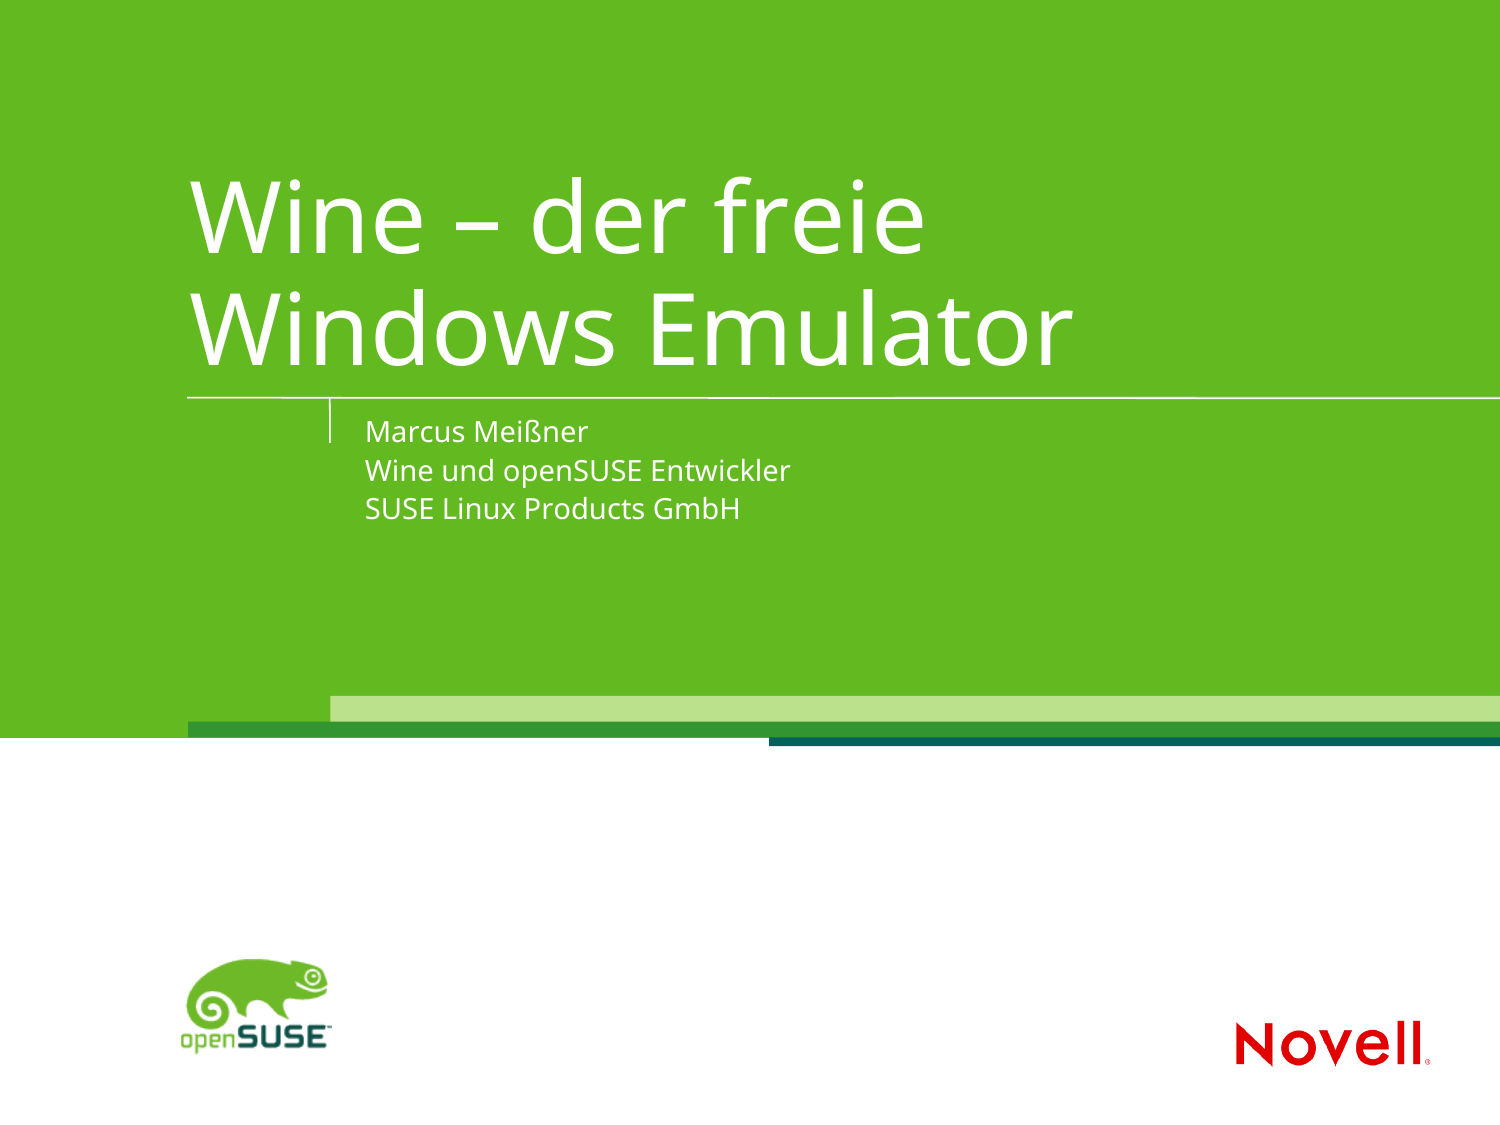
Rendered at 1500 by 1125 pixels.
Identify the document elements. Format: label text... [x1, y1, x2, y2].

subtitle Marcus Meißner Wine und openSUSE Entwickler SUSE Linux Products GmbH [350, 412, 1150, 522]
picture [181, 959, 332, 1055]
picture [1227, 1013, 1438, 1074]
title Wine – der freie Windows Emulator [174, 137, 1388, 388]
